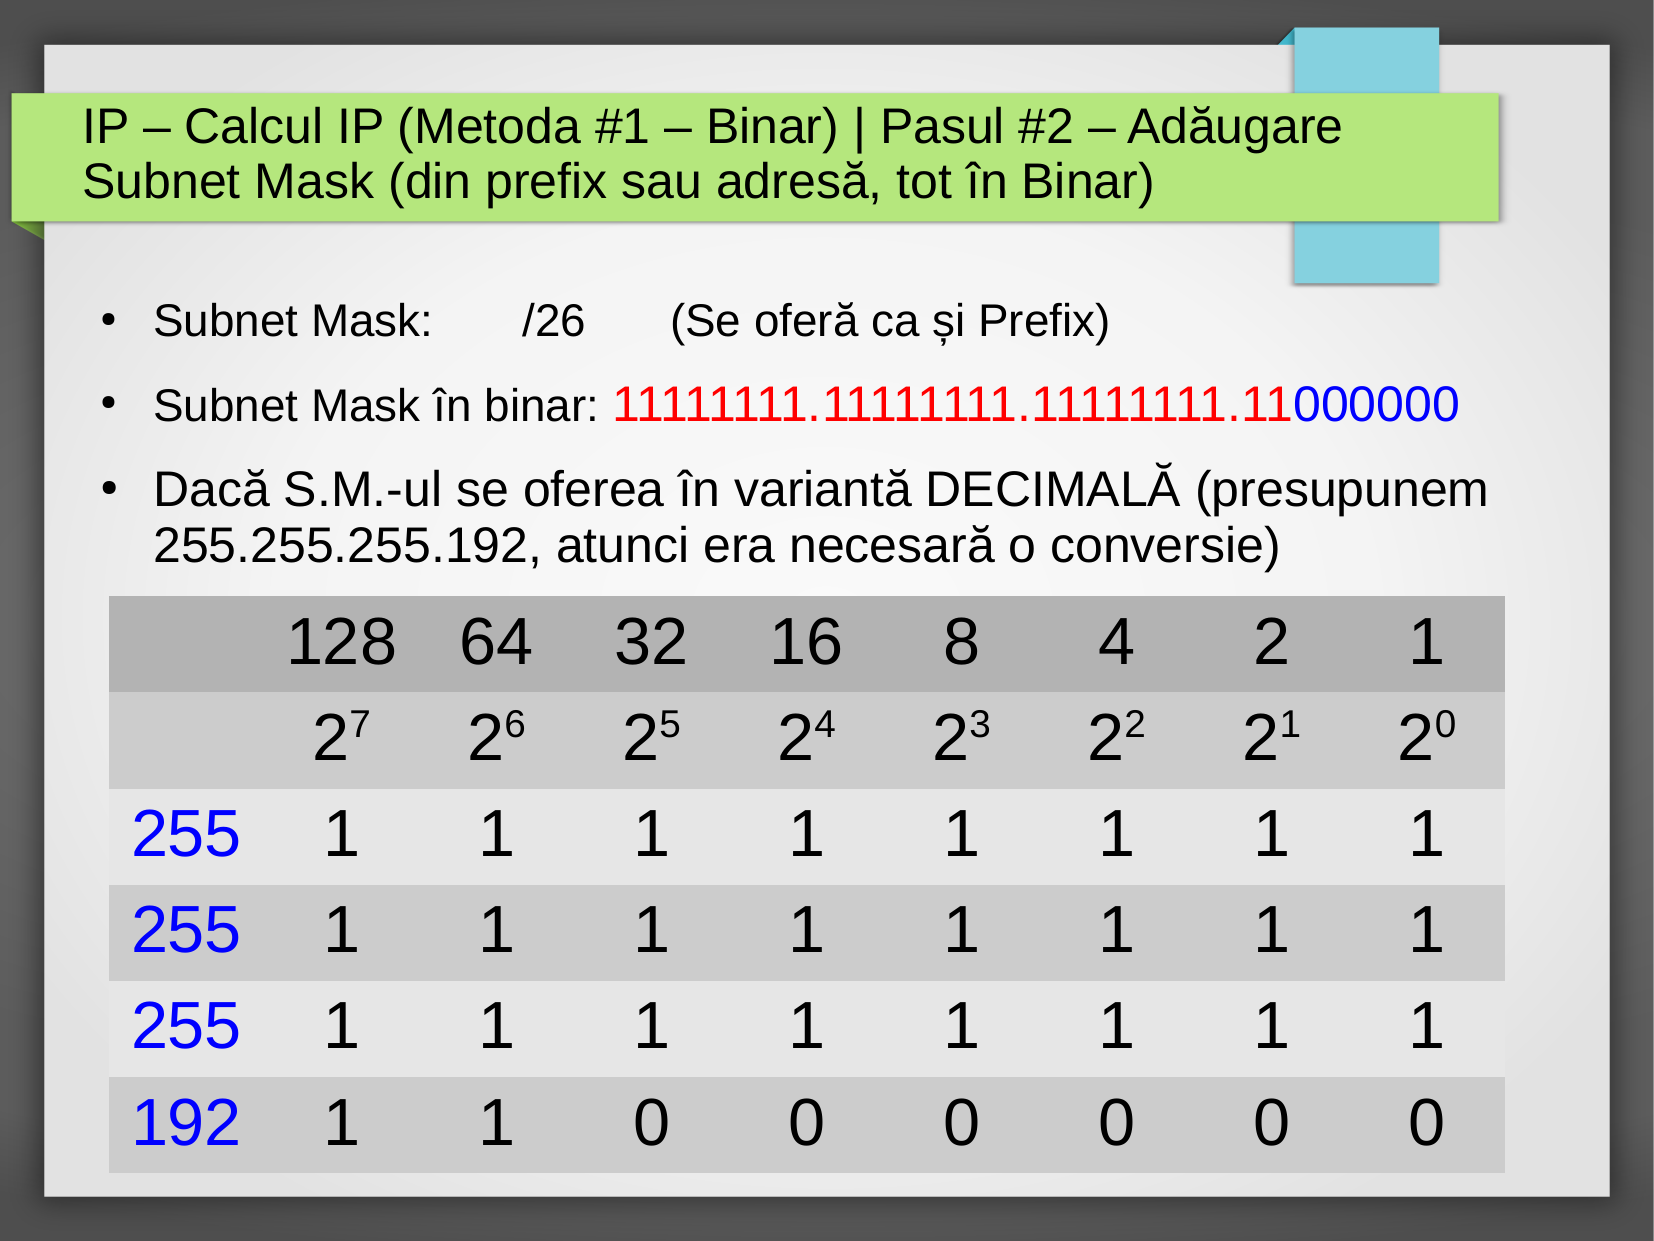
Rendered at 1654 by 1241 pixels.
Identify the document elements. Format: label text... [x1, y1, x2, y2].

table_cell 0 [1194, 1077, 1349, 1173]
table_cell 1 [729, 789, 884, 885]
table_cell 1 [1039, 885, 1194, 981]
list Subnet Mask: /26 (Se oferă ca și Prefix) Subnet Mask în binar: 11111111.11111111.11111111.11000000 Dacă S.M.-ul se oferea în variantă DECIMALĂ (presupunem 255.255.255.192, atunci era necesară o conversie) [82, 295, 1571, 1152]
table_cell 1 [1349, 981, 1505, 1077]
table_cell 1 [419, 1077, 574, 1173]
table_cell 1 [1194, 885, 1349, 981]
table_cell 1 [884, 885, 1039, 981]
table_cell 0 [574, 1077, 729, 1173]
table_cell 26 [419, 692, 574, 789]
table_cell 1 [574, 789, 729, 885]
table_cell 1 [1194, 789, 1349, 885]
table_cell 1 [264, 885, 419, 981]
table_cell 1 [1039, 981, 1194, 1077]
table_cell 1 [574, 981, 729, 1077]
table_cell 20 [1349, 692, 1505, 789]
table_cell 1 [729, 981, 884, 1077]
table_cell [109, 692, 264, 789]
table_cell 0 [884, 1077, 1039, 1173]
table_header 16 [729, 596, 884, 692]
title IP – Calcul IP (Metoda #1 – Binar) | Pasul #2 – Adăugare Subnet Mask (din prefix sau adresă, tot în Binar) [82, 94, 1447, 213]
table_cell 1 [264, 1077, 419, 1173]
table_cell 0 [1039, 1077, 1194, 1173]
table_header 4 [1039, 596, 1194, 692]
picture [0, 0, 1654, 1241]
table_cell 1 [1194, 981, 1349, 1077]
table_cell 25 [574, 692, 729, 789]
table_cell 0 [1349, 1077, 1505, 1173]
table_header 32 [574, 596, 729, 692]
table_cell 0 [729, 1077, 884, 1173]
table_cell 1 [1349, 885, 1505, 981]
table_cell 255 [109, 789, 264, 885]
table_cell 1 [1039, 789, 1194, 885]
table_cell 23 [884, 692, 1039, 789]
table_cell 1 [419, 981, 574, 1077]
table_header 128 [264, 596, 419, 692]
table_cell 1 [419, 885, 574, 981]
table_cell 1 [884, 789, 1039, 885]
table_cell 255 [109, 885, 264, 981]
table_header 1 [1349, 596, 1505, 692]
table_cell 1 [729, 885, 884, 981]
table_header 8 [884, 596, 1039, 692]
table_cell 1 [264, 981, 419, 1077]
table_header 64 [419, 596, 574, 692]
table_cell 22 [1039, 692, 1194, 789]
table_cell 1 [574, 885, 729, 981]
table_header 2 [1194, 596, 1349, 692]
table_cell 21 [1194, 692, 1349, 789]
table_cell 24 [729, 692, 884, 789]
table_cell 1 [264, 789, 419, 885]
table_cell 255 [109, 981, 264, 1077]
table_cell 27 [264, 692, 419, 789]
table_cell 192 [109, 1077, 264, 1173]
table_header [109, 596, 264, 692]
table_cell 1 [419, 789, 574, 885]
table_cell 1 [884, 981, 1039, 1077]
table_cell 1 [1349, 789, 1505, 885]
